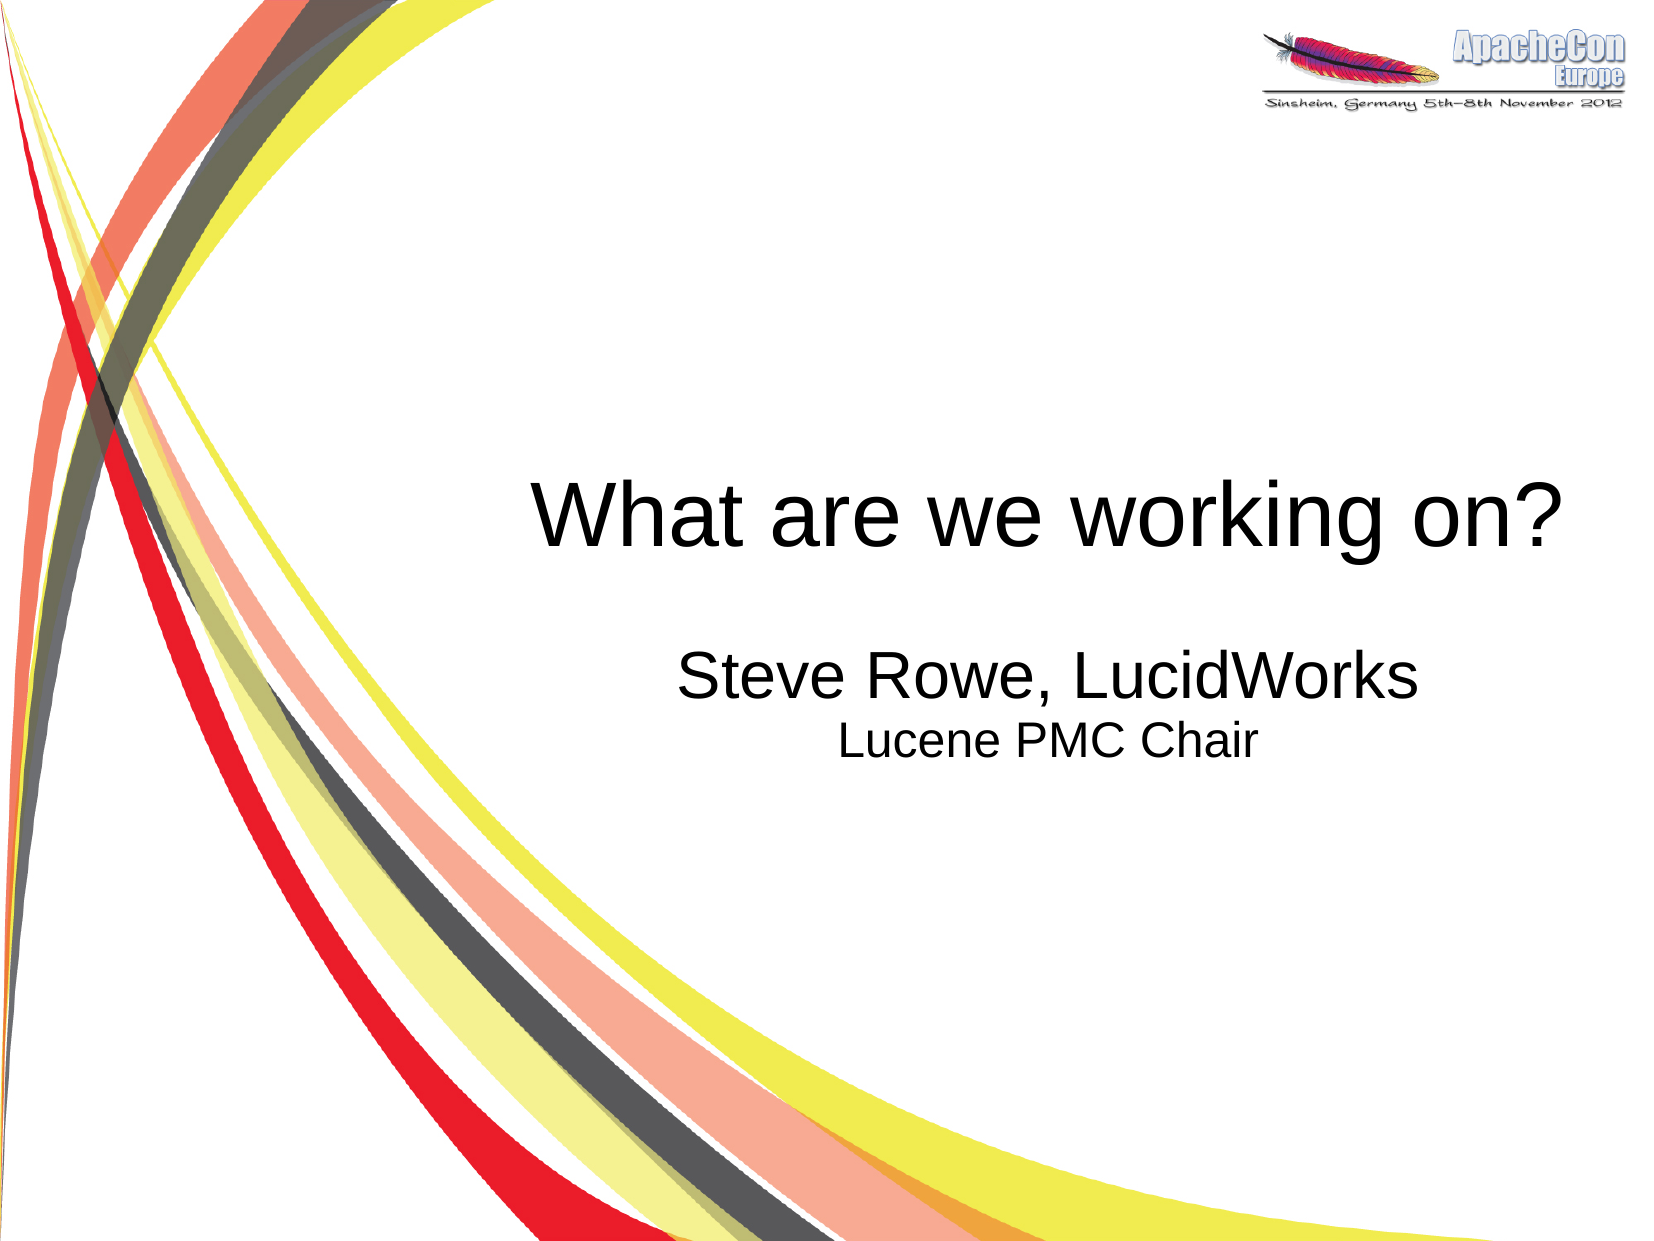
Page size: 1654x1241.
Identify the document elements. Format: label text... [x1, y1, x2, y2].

title What are we working on? [501, 414, 1595, 615]
subtitle Steve Rowe, LucidWorks Lucene PMC Chair [561, 637, 1536, 768]
picture [0, 0, 1654, 1241]
